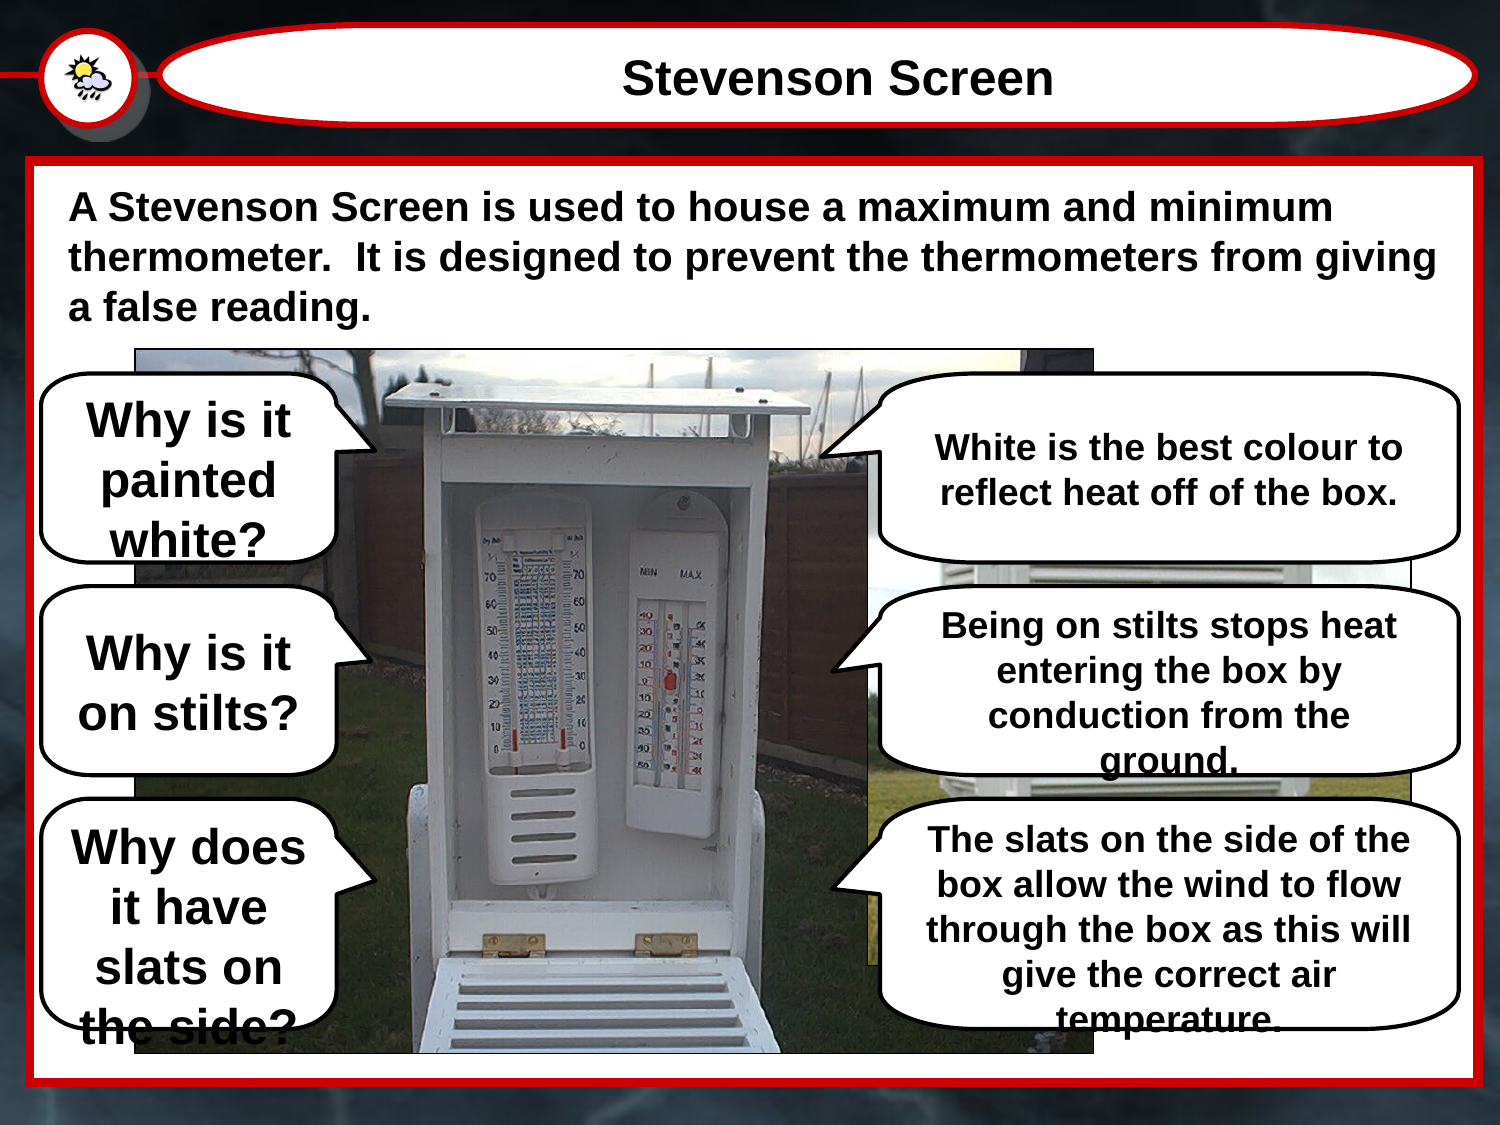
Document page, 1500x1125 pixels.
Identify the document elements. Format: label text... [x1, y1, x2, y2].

text_box Stevenson Screen [289, 37, 1388, 113]
picture [868, 453, 1411, 630]
text_box A Stevenson Screen is used to house a maximum and minimum thermometer. It is designed to prevent the thermometers from giving a false reading. [53, 172, 1459, 340]
picture [868, 894, 879, 965]
text_box White is the best colour to reflect heat off of the box. [821, 373, 1459, 563]
text_box Why does it have slats on the side? [41, 798, 376, 1029]
text_box [41, 30, 135, 126]
text_box The slats on the side of the box allow the wind to flow through the box as this will give the correct air temperature. [831, 798, 1459, 1029]
picture [218, 1029, 229, 1040]
text_box Why is it painted white? [41, 373, 376, 563]
text_box [29, 161, 1478, 1082]
picture [64, 54, 112, 102]
picture [135, 349, 1093, 1053]
text_box [159, 24, 1475, 125]
text_box Being on stilts stops heat entering the box by conduction from the ground. [832, 586, 1459, 776]
text_box Why is it on stilts? [41, 586, 372, 776]
picture [868, 665, 1411, 848]
